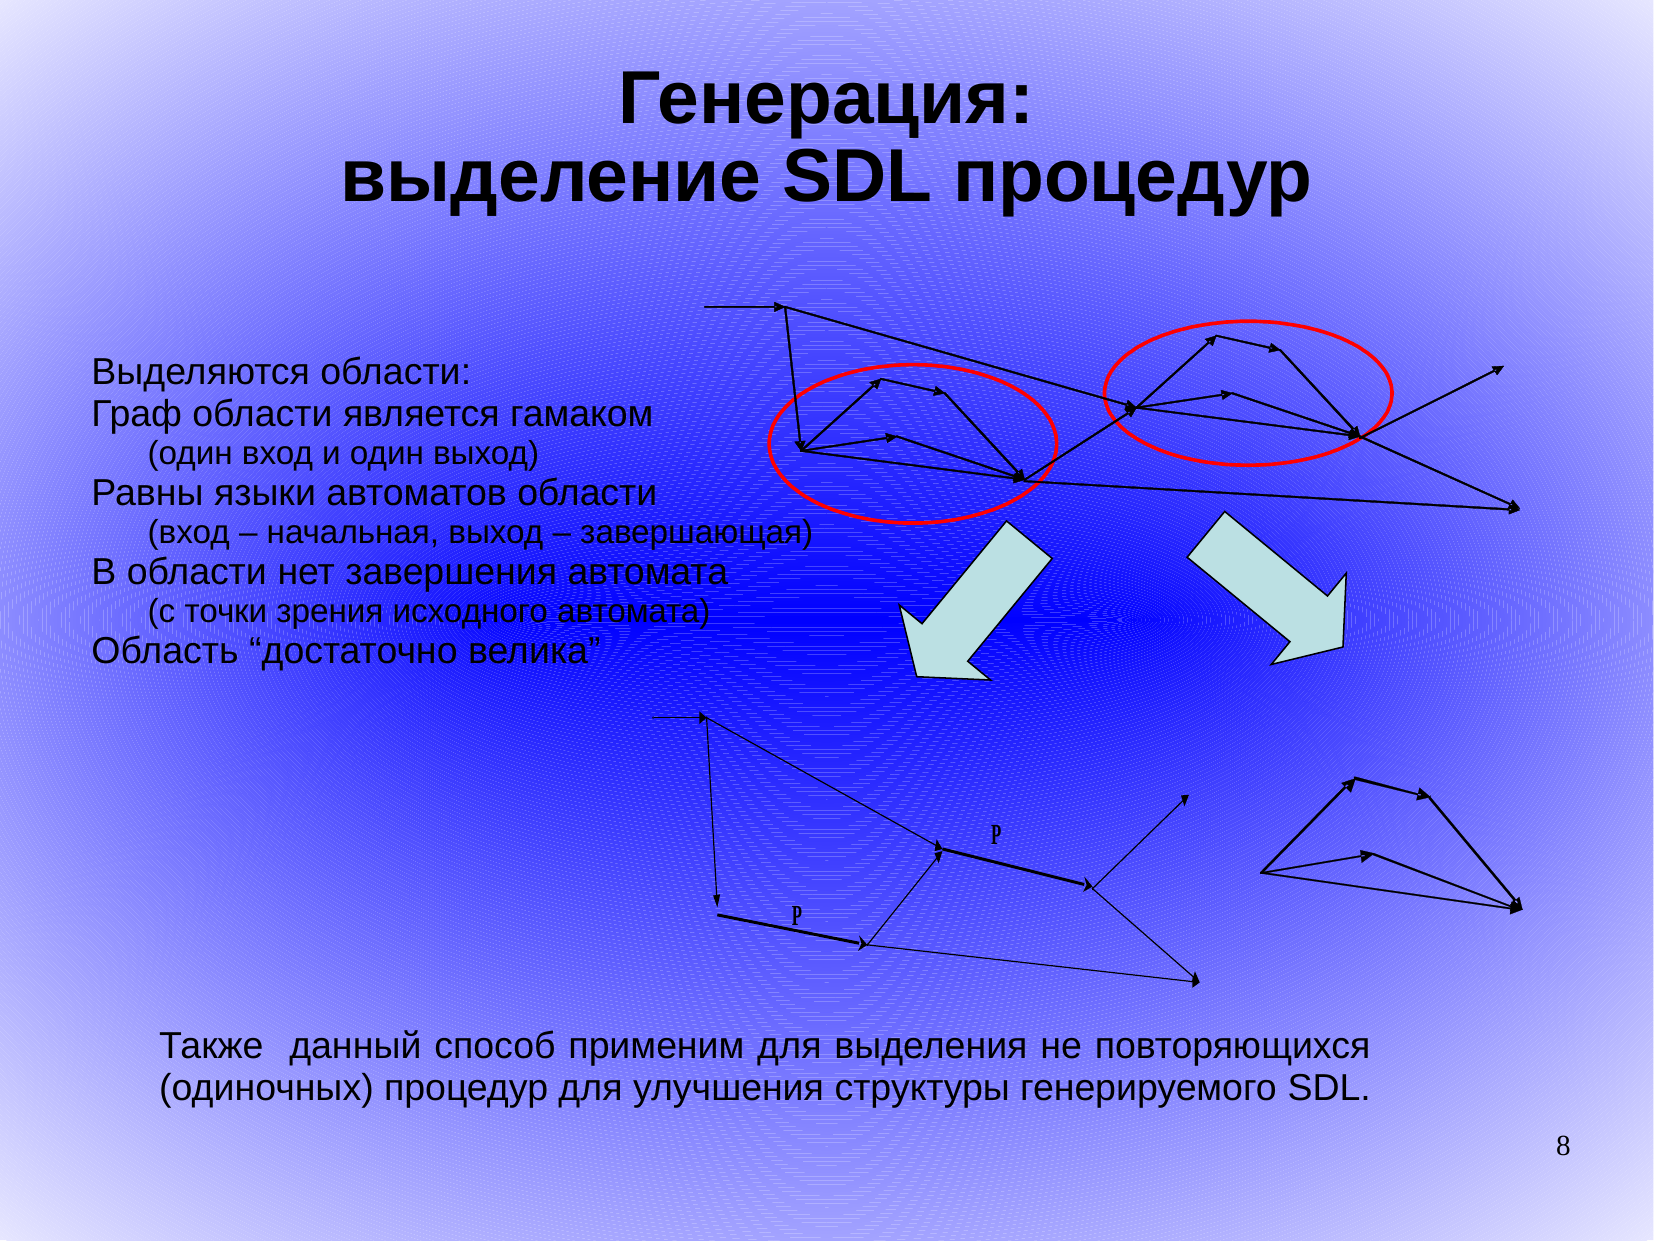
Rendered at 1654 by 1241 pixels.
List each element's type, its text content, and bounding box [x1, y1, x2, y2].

text_box [1271, 643, 1344, 665]
picture [689, 236, 1535, 643]
picture [642, 673, 1612, 1052]
text_box Выделяются области: Граф области является гамаком (один вход и один выход) Равны языки автоматов области (вход – начальная, выход – завершающая) В области нет завершения автомата (с точки зрения исходного автомата) Область “достаточно велика” [76, 342, 856, 722]
text_box Также данный способ применим для выделения не повторяющихся (одиночных) процедур для улучшения структуры генерируемого SDL. [144, 1016, 1386, 1116]
text_box Генерация: выделение SDL процедур [151, 53, 1502, 225]
text_box [908, 643, 983, 673]
